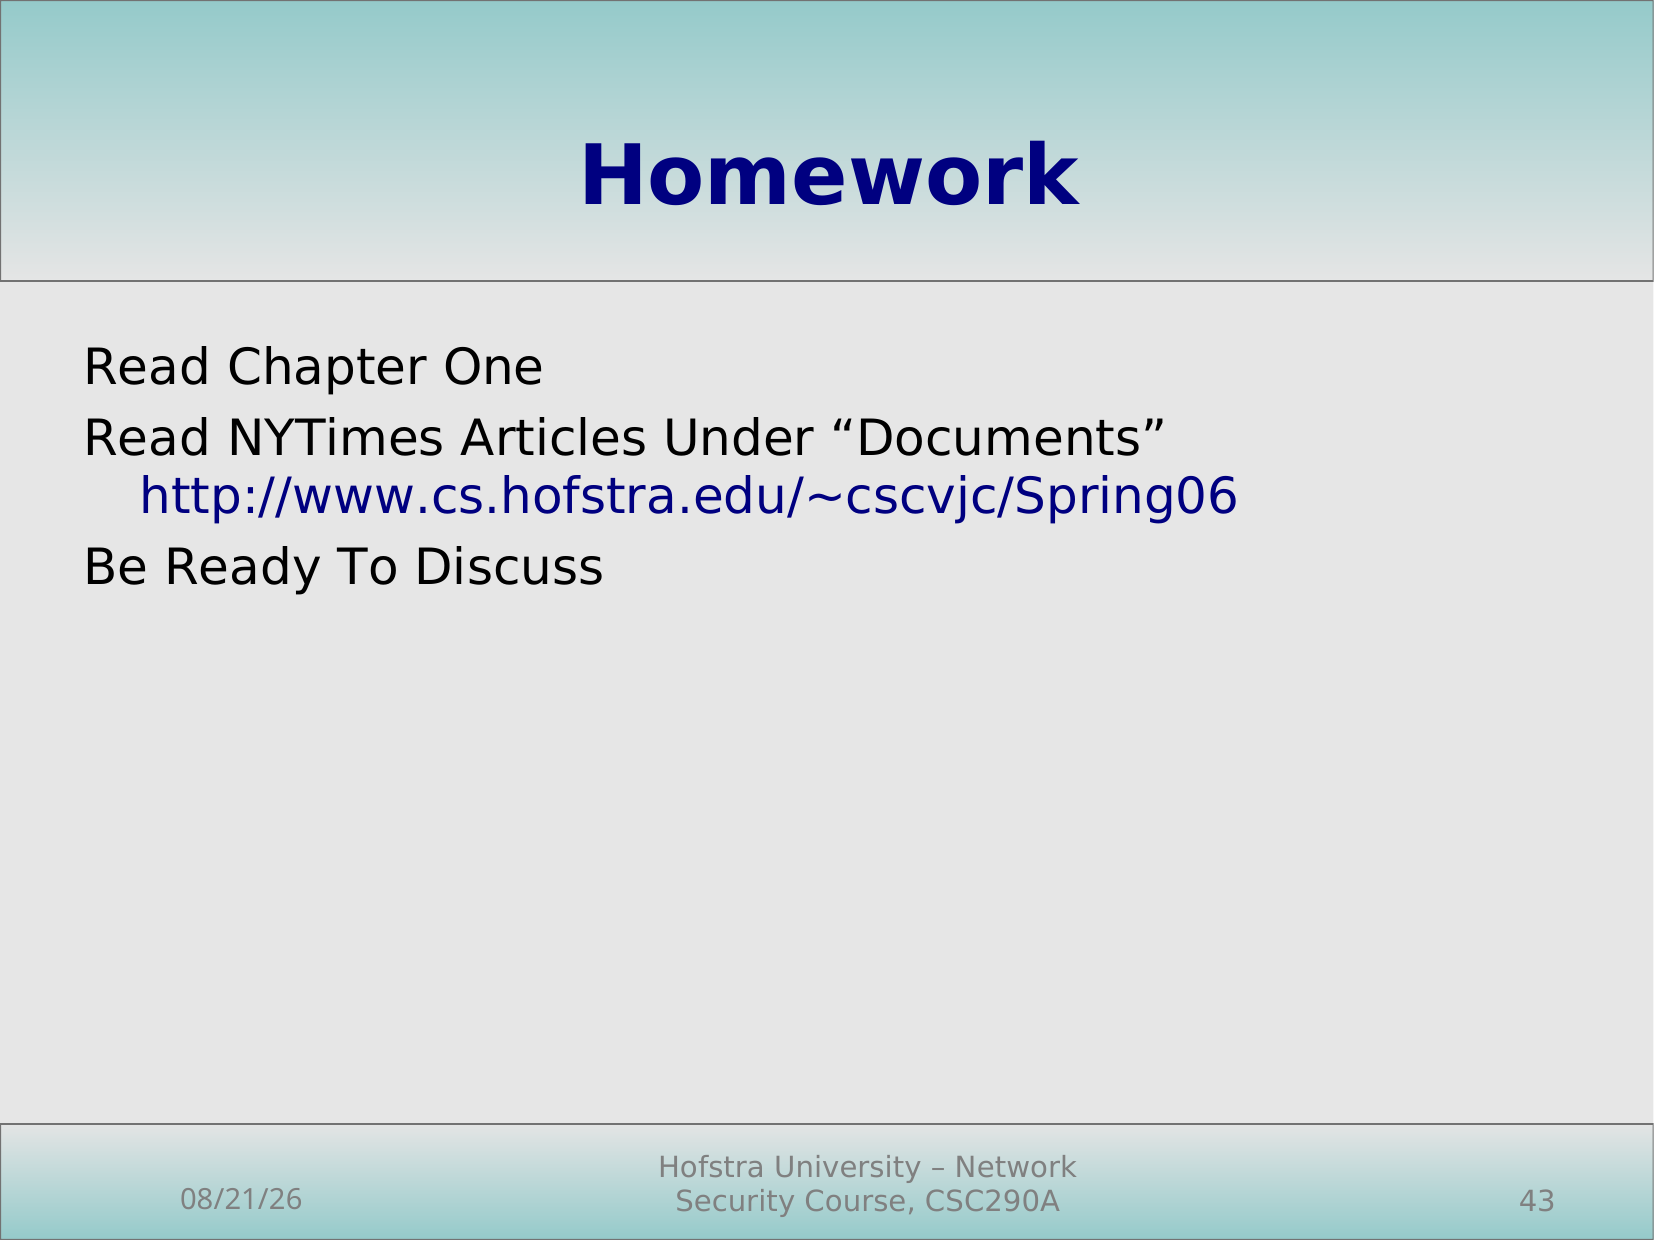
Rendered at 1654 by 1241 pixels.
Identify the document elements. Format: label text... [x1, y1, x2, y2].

list Read Chapter One Read NYTimes Articles Under “Documents” http://www.cs.hofstra.edu/~cscvjc/Spring06 Be Ready To Discuss [68, 330, 1599, 1089]
title Homework [123, 87, 1534, 233]
